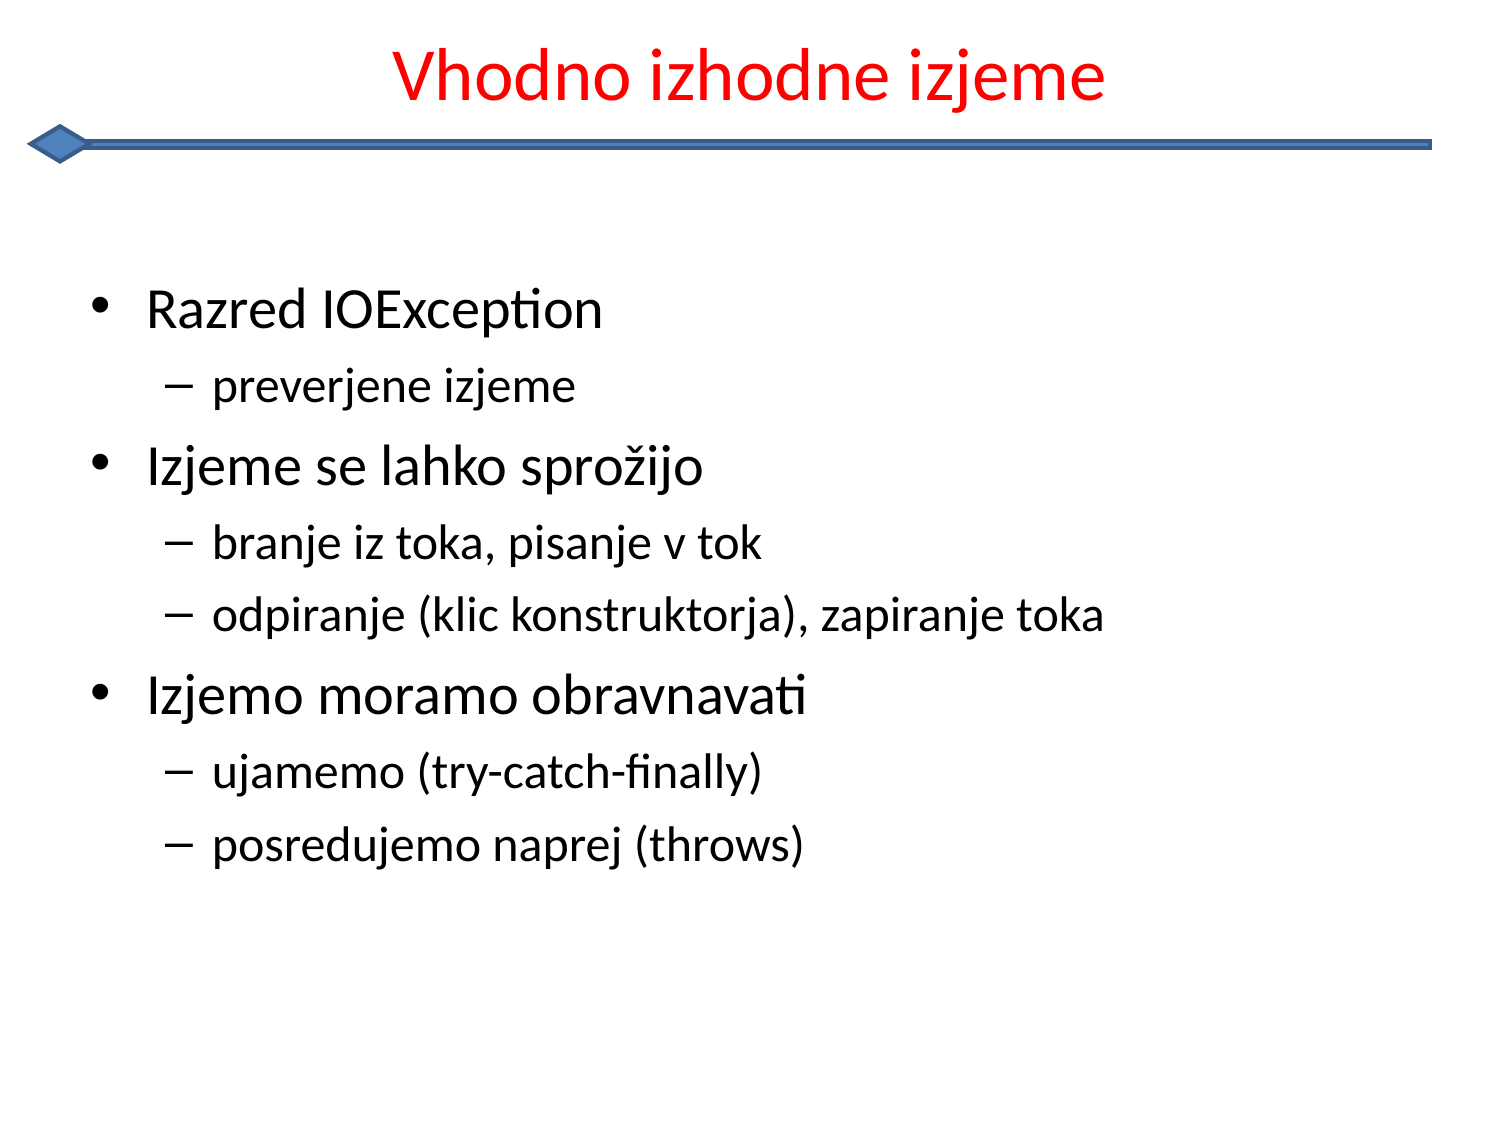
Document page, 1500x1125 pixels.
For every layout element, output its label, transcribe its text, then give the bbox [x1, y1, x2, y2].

list Razred IOException preverjene izjeme Izjeme se lahko sprožijo branje iz toka, pisanje v tok odpiranje (klic konstruktorja), zapiranje toka Izjemo moramo obravnavati ujamemo (try-catch-finally) posredujemo naprej (throws) [75, 262, 1426, 1006]
title Vhodno izhodne izjeme [0, 0, 1500, 141]
